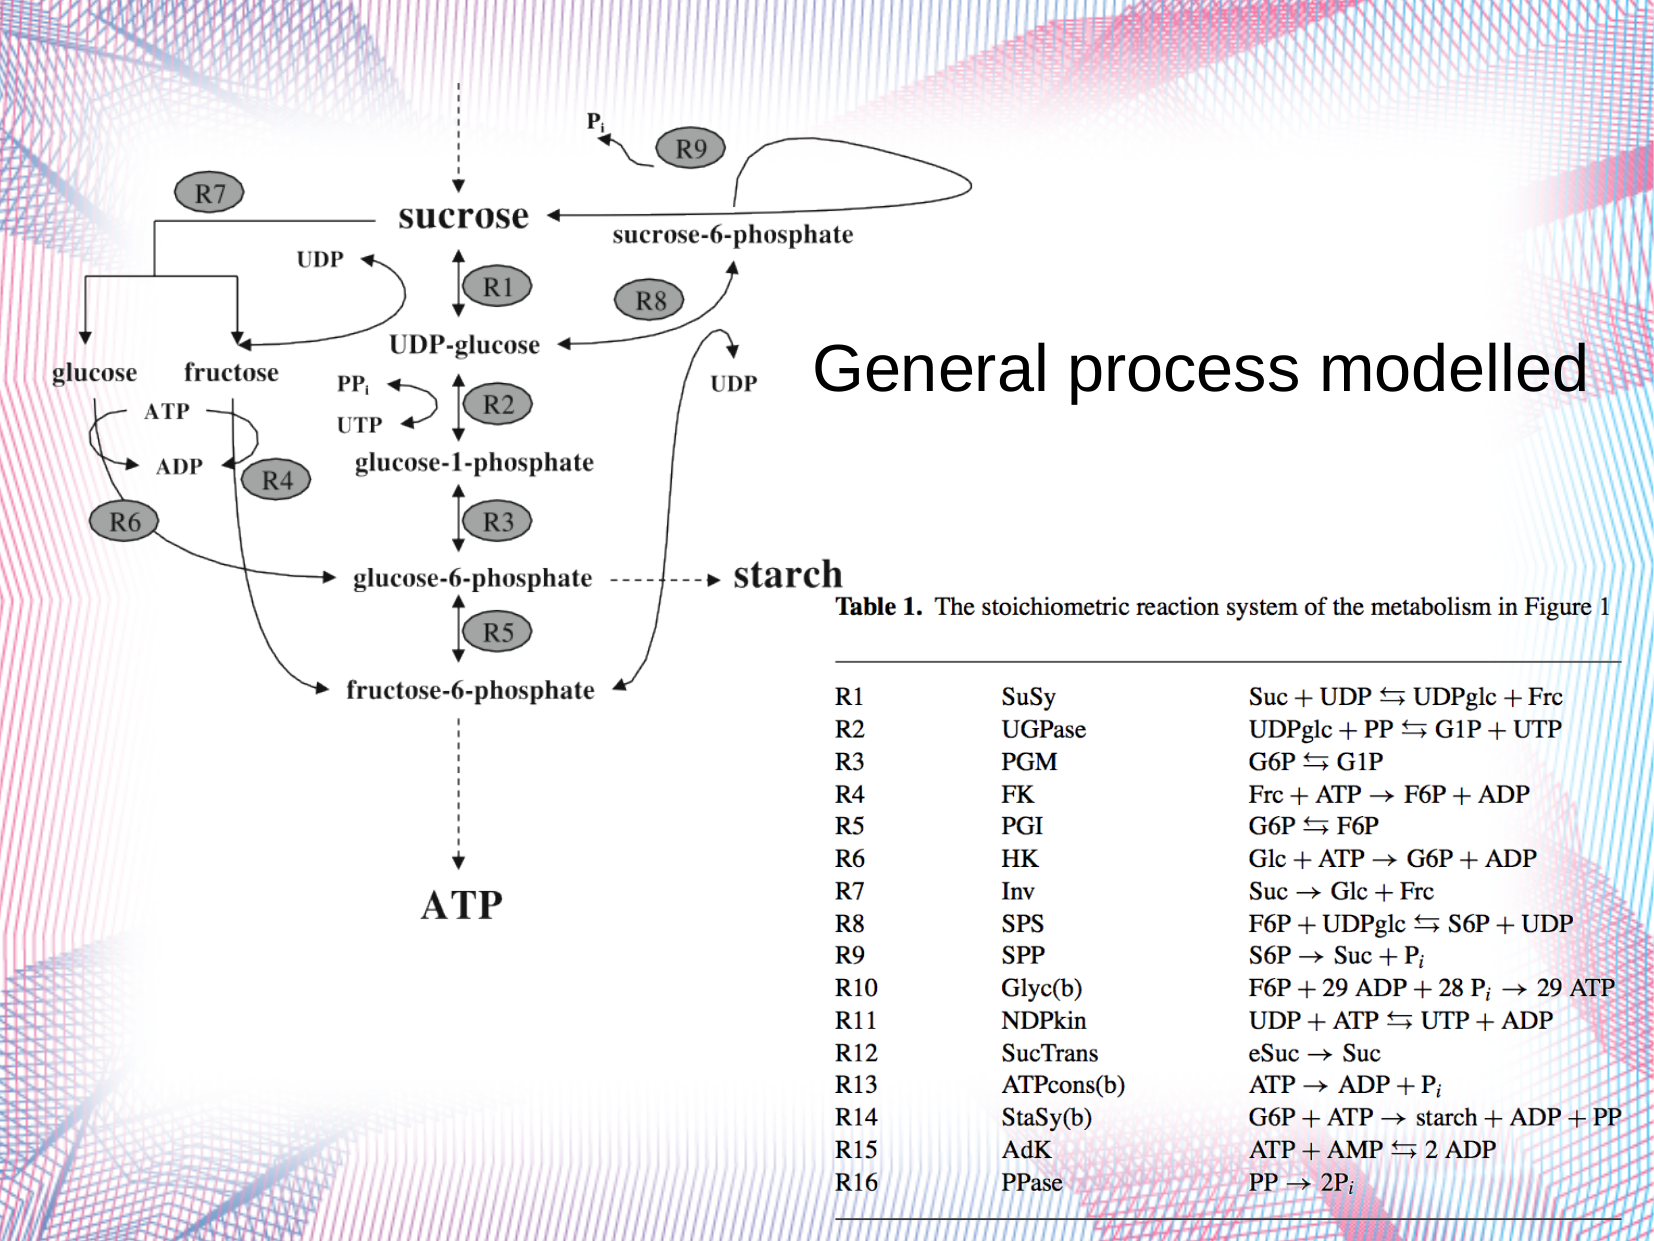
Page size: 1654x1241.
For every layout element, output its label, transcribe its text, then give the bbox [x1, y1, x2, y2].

text_box General process modelled [797, 324, 1625, 414]
picture [0, 0, 1654, 1241]
